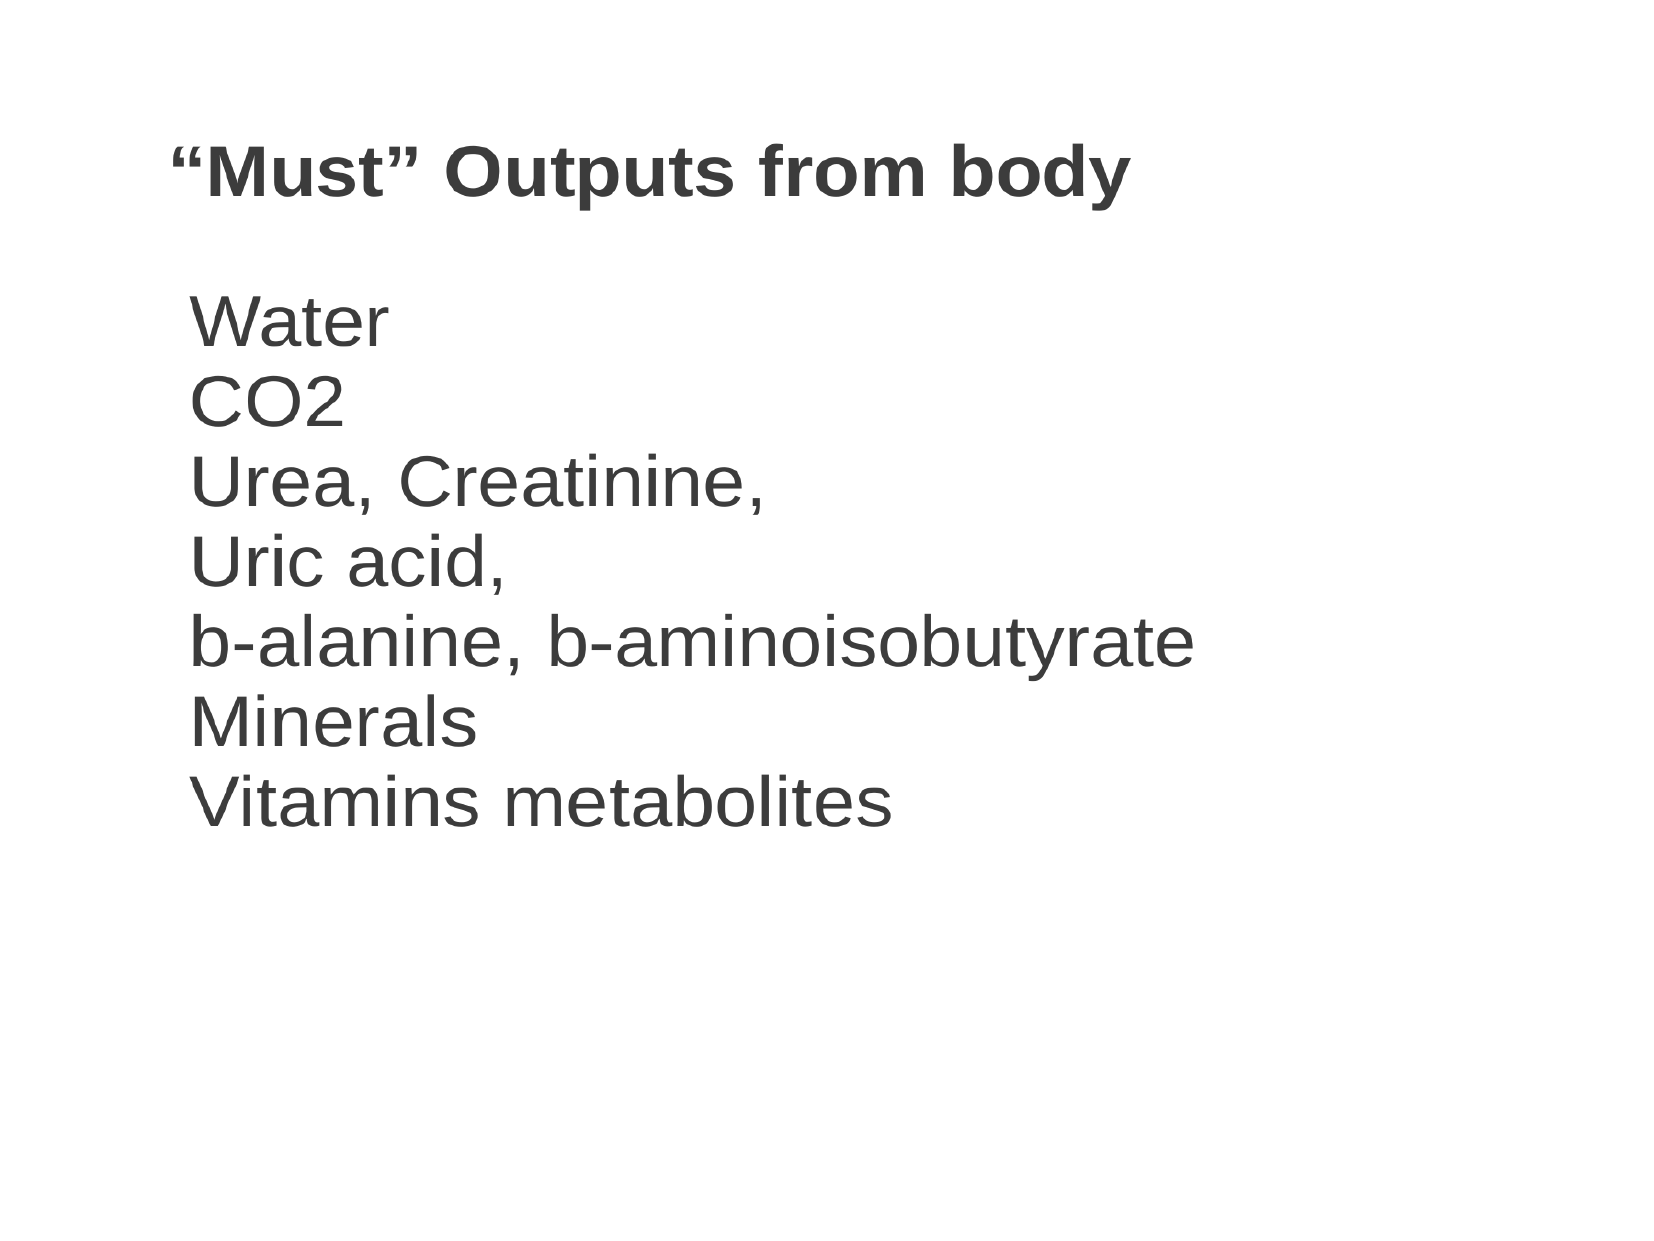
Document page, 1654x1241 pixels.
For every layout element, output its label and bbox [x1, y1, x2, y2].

picture [56, 61, 1577, 1129]
